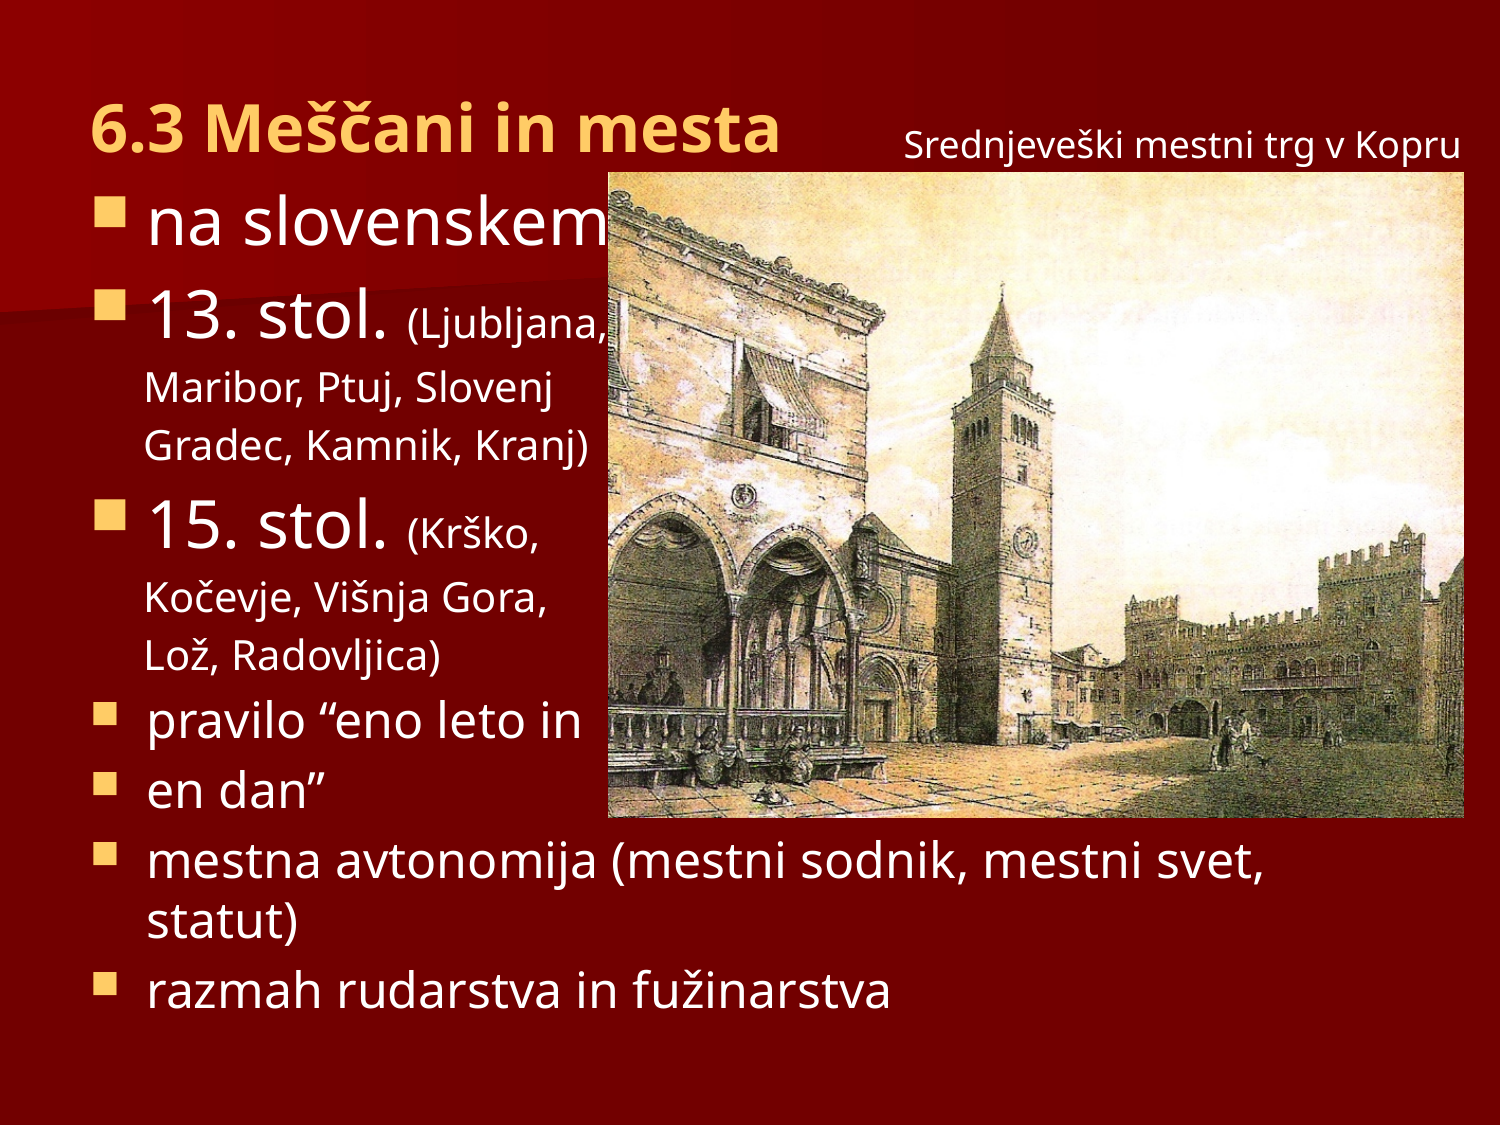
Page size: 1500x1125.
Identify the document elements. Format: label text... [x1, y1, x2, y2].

list 6.3 Meščani in mesta na slovenskem malo meščanov 13. stol. (Ljubljana, Maribor, Ptuj, Slovenj Gradec, Kamnik, Kranj) 15. stol. (Krško, Kočevje, Višnja Gora, Lož, Radovljica) pravilo “eno leto in en dan” mestna avtonomija (mestni sodnik, mestni svet, statut) razmah rudarstva in fužinarstva [75, 78, 1425, 1005]
text_box Srednjeveški mestni trg v Kopru [888, 113, 1478, 174]
picture [608, 172, 1464, 818]
